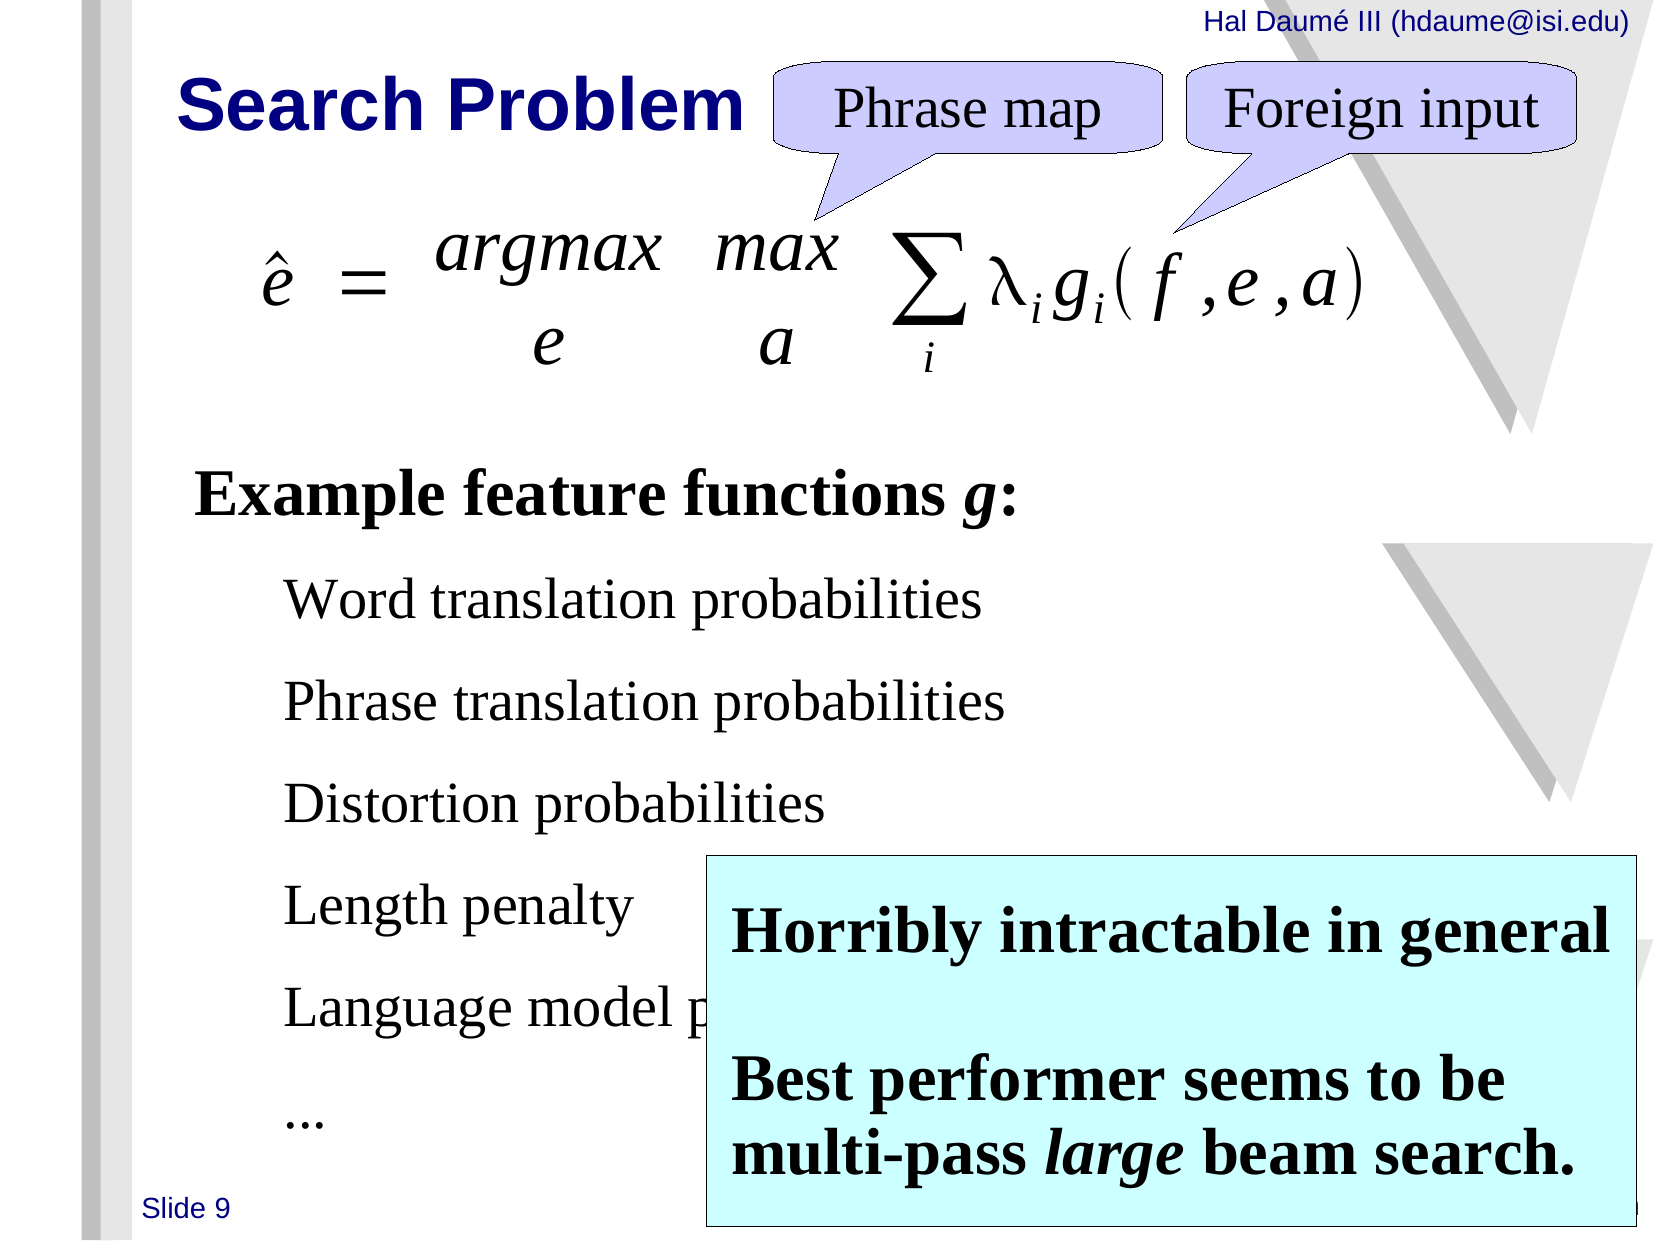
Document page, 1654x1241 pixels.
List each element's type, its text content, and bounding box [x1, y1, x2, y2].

title Search Problem [1324, 154, 1509, 166]
text_box Foreign input [1173, 61, 1577, 234]
text_box Horribly intractable in general Best performer seems to be multi-pass large beam search. [706, 855, 1637, 1227]
text_box Language model probability [283, 974, 706, 1045]
text_box Example feature functions g: [194, 455, 1021, 544]
title Search Problem [176, 44, 1509, 166]
text_box ... [283, 1076, 328, 1147]
text_box Phrase translation probabilities [283, 668, 1007, 739]
chart [253, 202, 1374, 385]
text_box Phrase map [773, 61, 1163, 221]
text_box Distortion probabilities [283, 770, 827, 841]
text_box Length penalty [283, 872, 636, 943]
text_box Word translation probabilities [283, 566, 984, 637]
